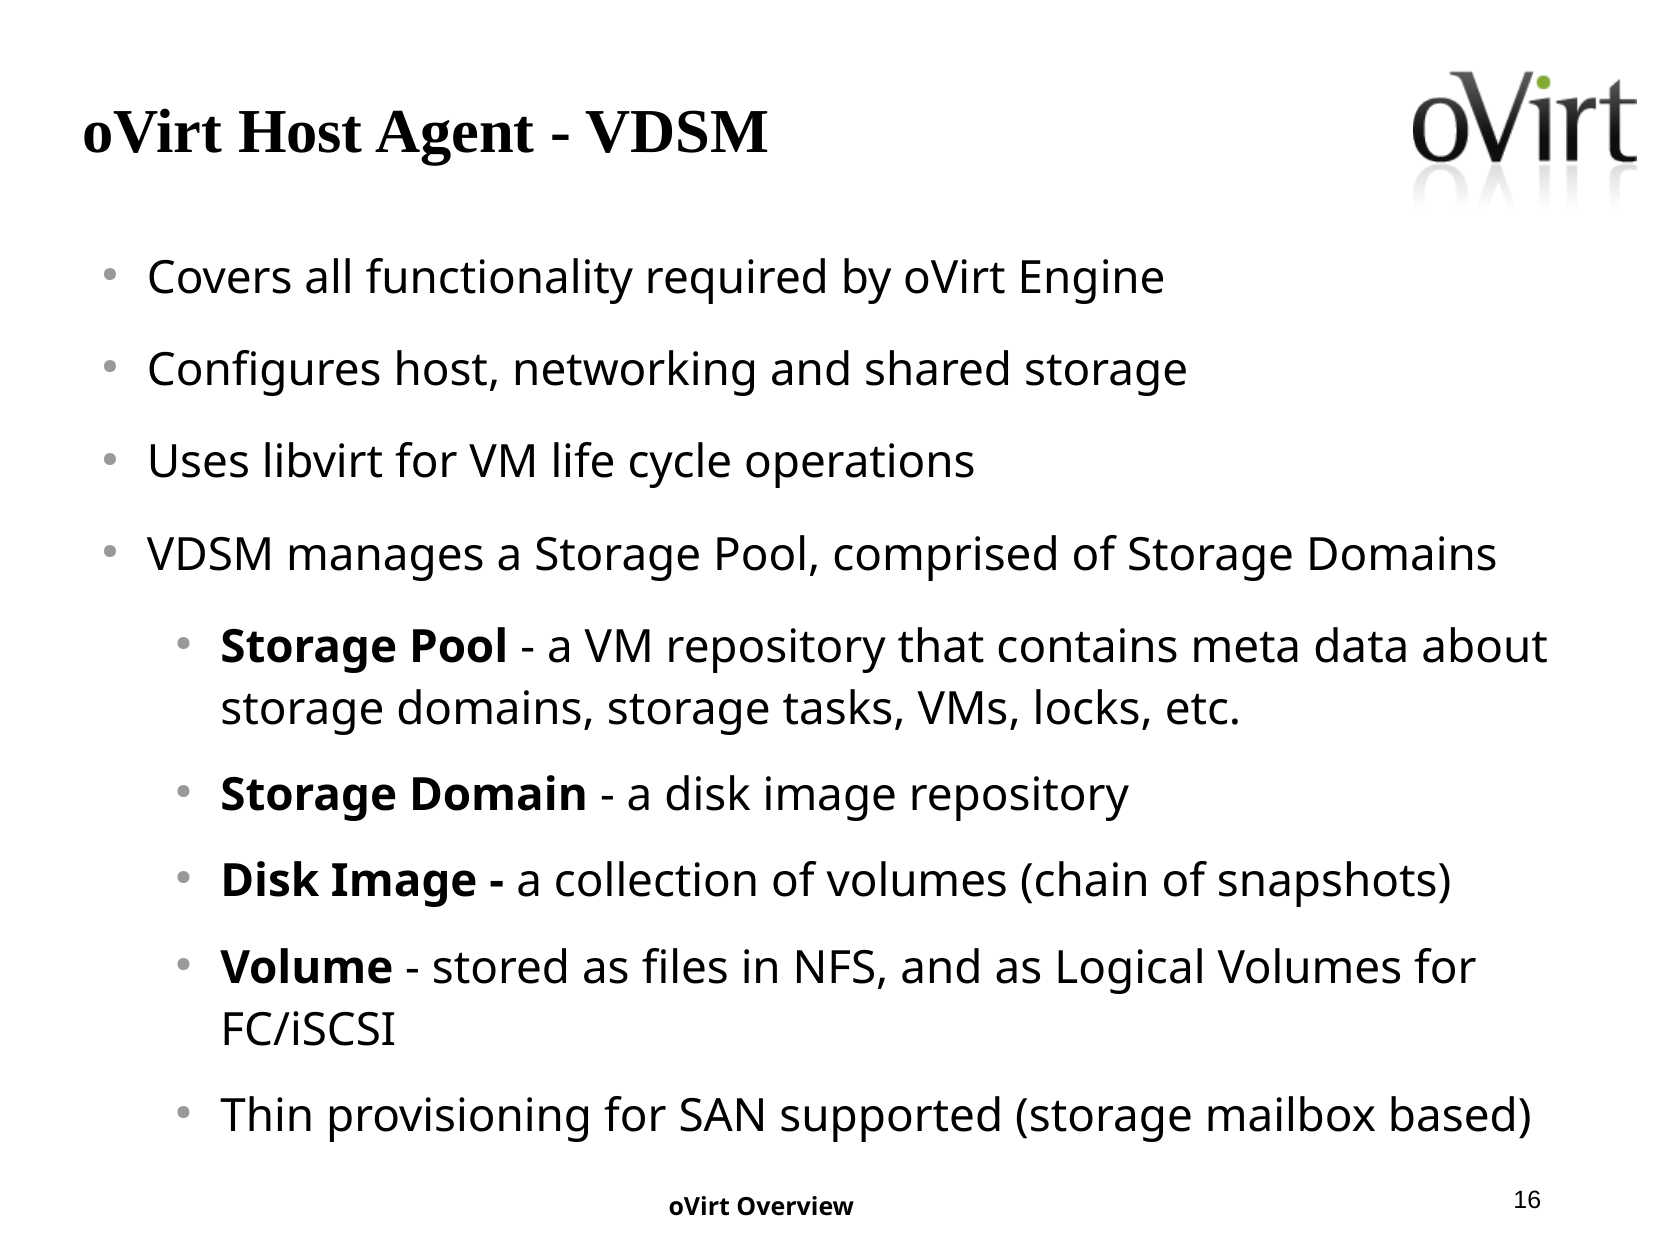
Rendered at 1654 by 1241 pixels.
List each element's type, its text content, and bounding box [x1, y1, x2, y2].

picture [1571, 63, 1637, 212]
title oVirt Host Agent - VDSM [82, 37, 1571, 226]
list Covers all functionality required by oVirt Engine Configures host, networking and shared storage Uses libvirt for VM life cycle operations VDSM manages a Storage Pool, comprised of Storage Domains Storage Pool - a VM repository that contains meta data about storage domains, storage tasks, VMs, locks, etc. Storage Domain - a disk image repository Disk Image - a collection of volumes (chain of snapshots) Volume - stored as files in NFS, and as Logical Volumes for FC/iSCSI Thin provisioning for SAN supported (storage mailbox based) [86, 244, 1576, 1099]
